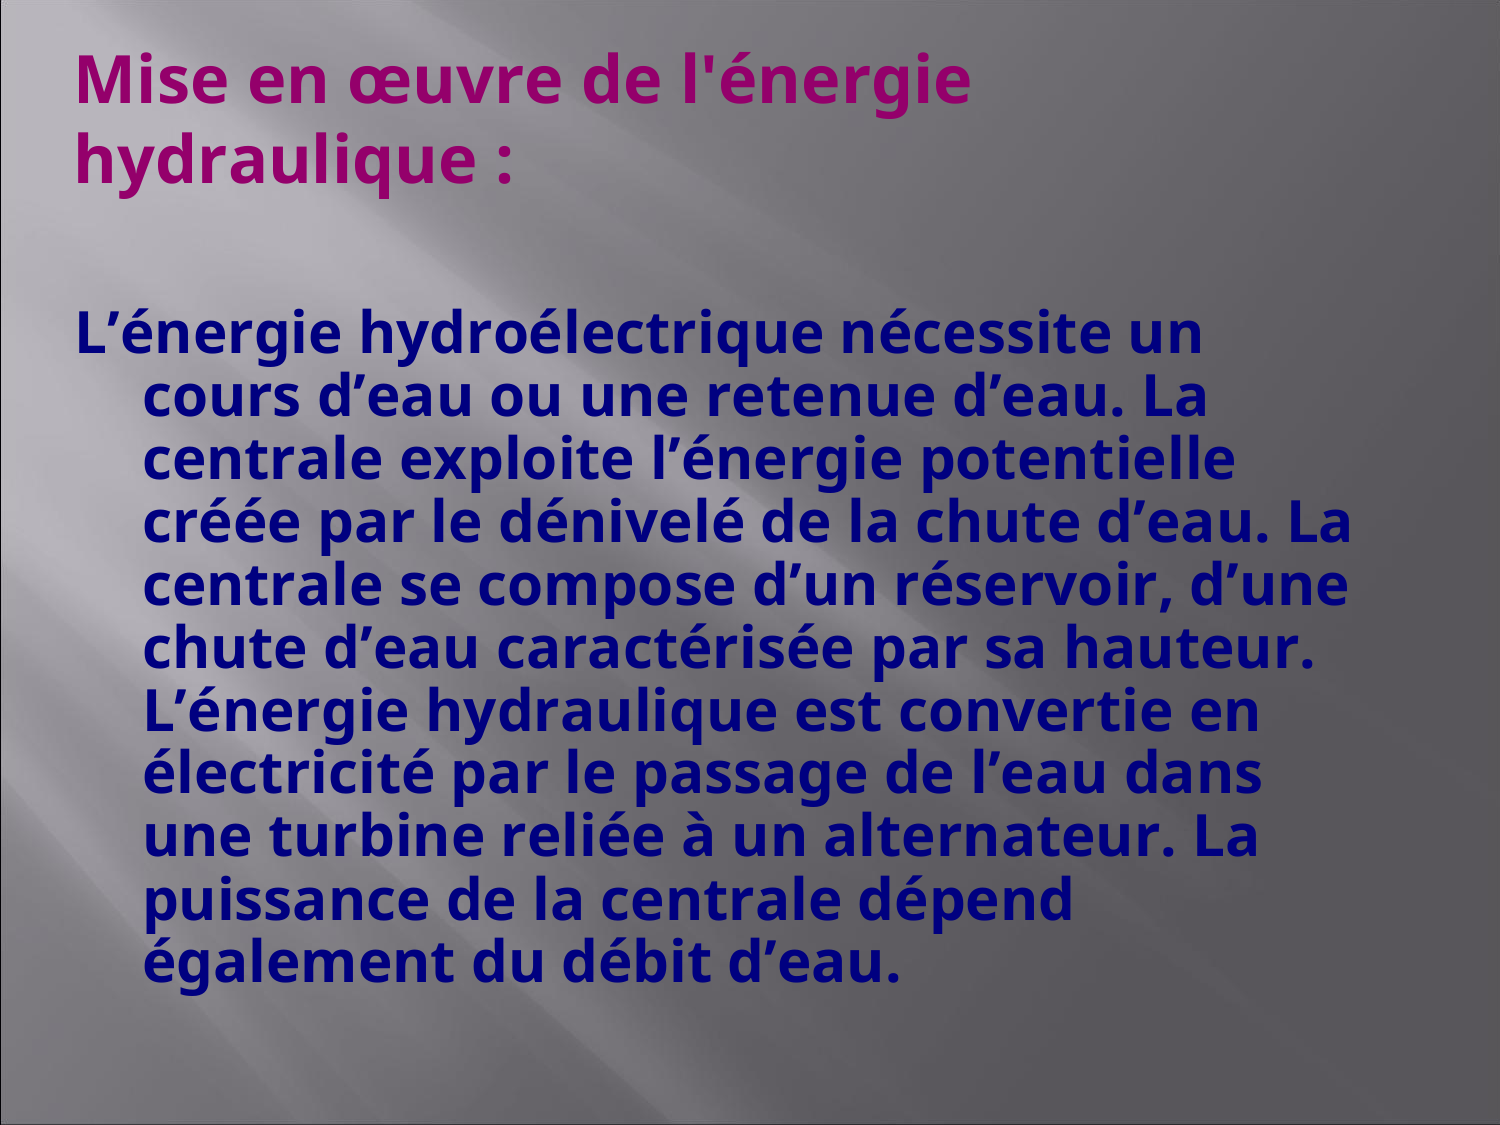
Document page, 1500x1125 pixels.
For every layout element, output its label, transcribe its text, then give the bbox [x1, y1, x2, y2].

picture [0, 0, 1500, 1125]
text_box Mise en œuvre de l'énergie hydraulique : [59, 29, 1359, 207]
text_box L’énergie hydroélectrique nécessite un cours d’eau ou une retenue d’eau. La centrale exploite l’énergie potentielle créée par le dénivelé de la chute d’eau. La centrale se compose d’un réservoir, d’une chute d’eau caractérisée par sa hauteur. L’énergie hydraulique est convertie en électricité par le passage de l’eau dans une turbine reliée à un alternateur. La puissance de la centrale dépend également du débit d’eau. [37, 295, 1388, 1038]
